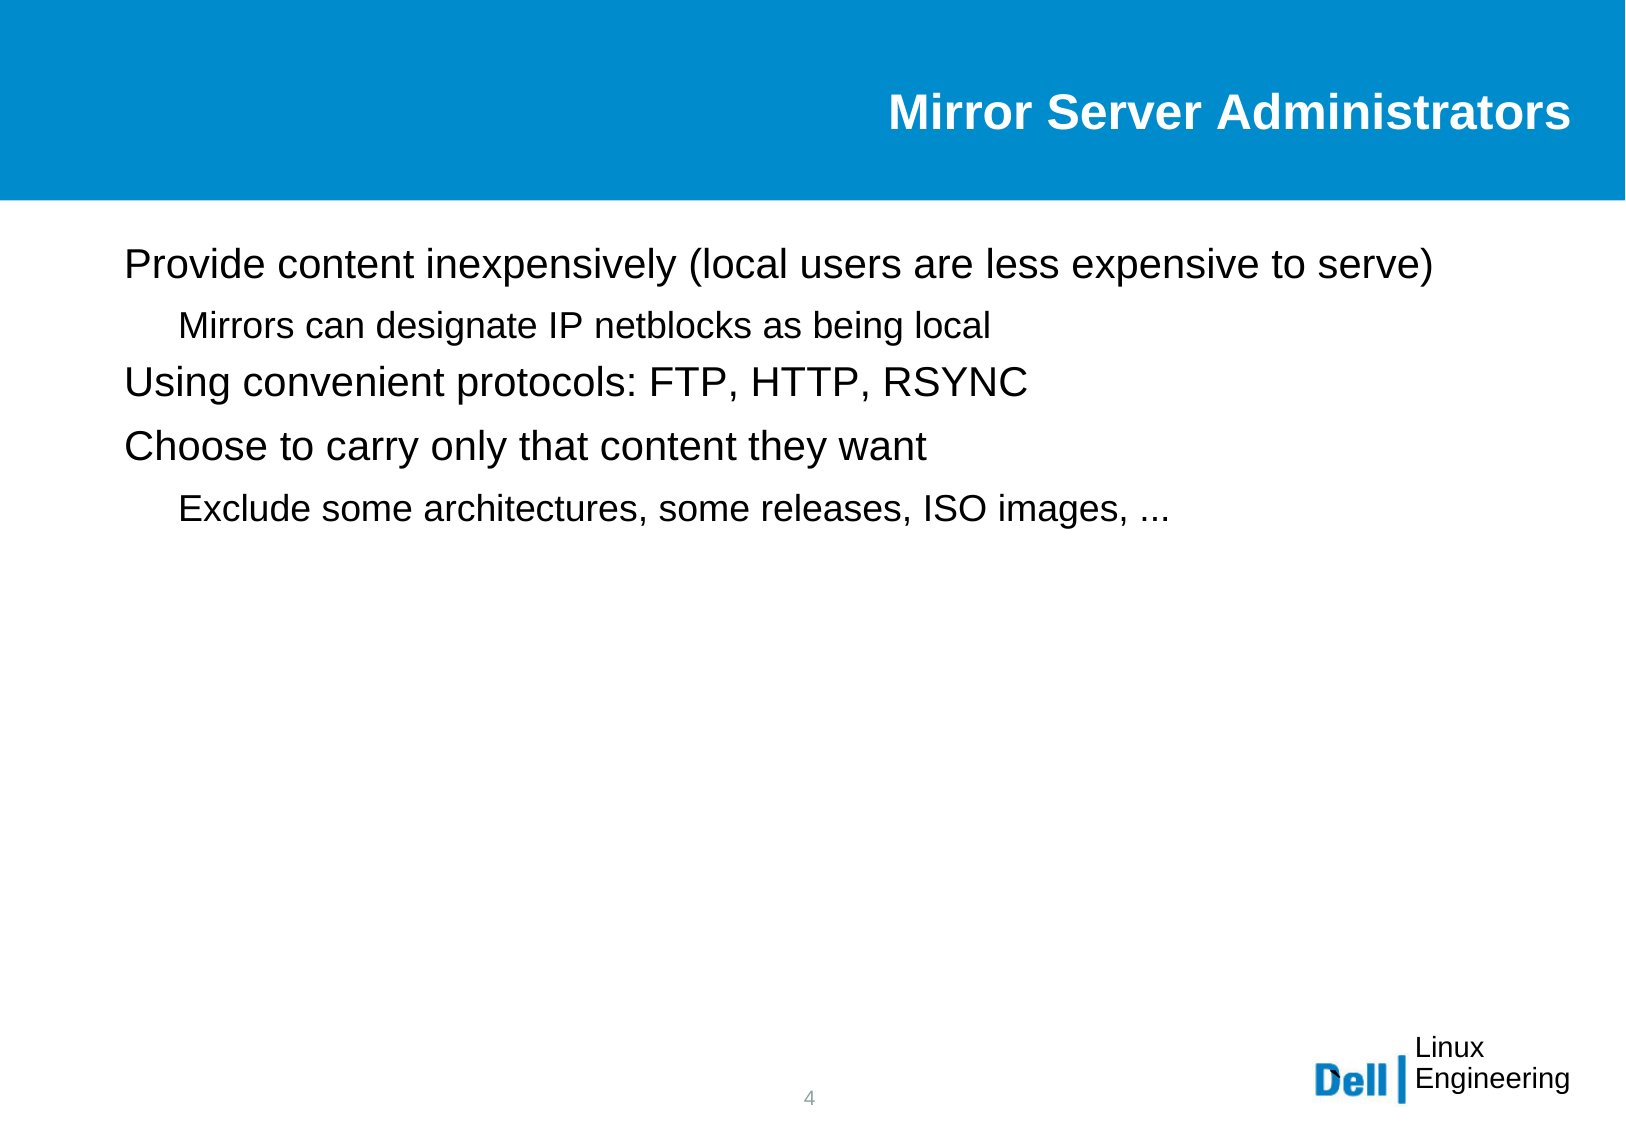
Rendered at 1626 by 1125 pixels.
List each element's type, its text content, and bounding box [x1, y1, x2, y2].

title Mirror Server Administrators [121, 44, 1573, 180]
list Provide content inexpensively (local users are less expensive to serve) Mirrors can designate IP netblocks as being local Using convenient protocols: FTP, HTTP, RSYNC Choose to carry only that content they want Exclude some architectures, some releases, ISO images, ... [121, 240, 1572, 983]
picture [1312, 1053, 1409, 1107]
